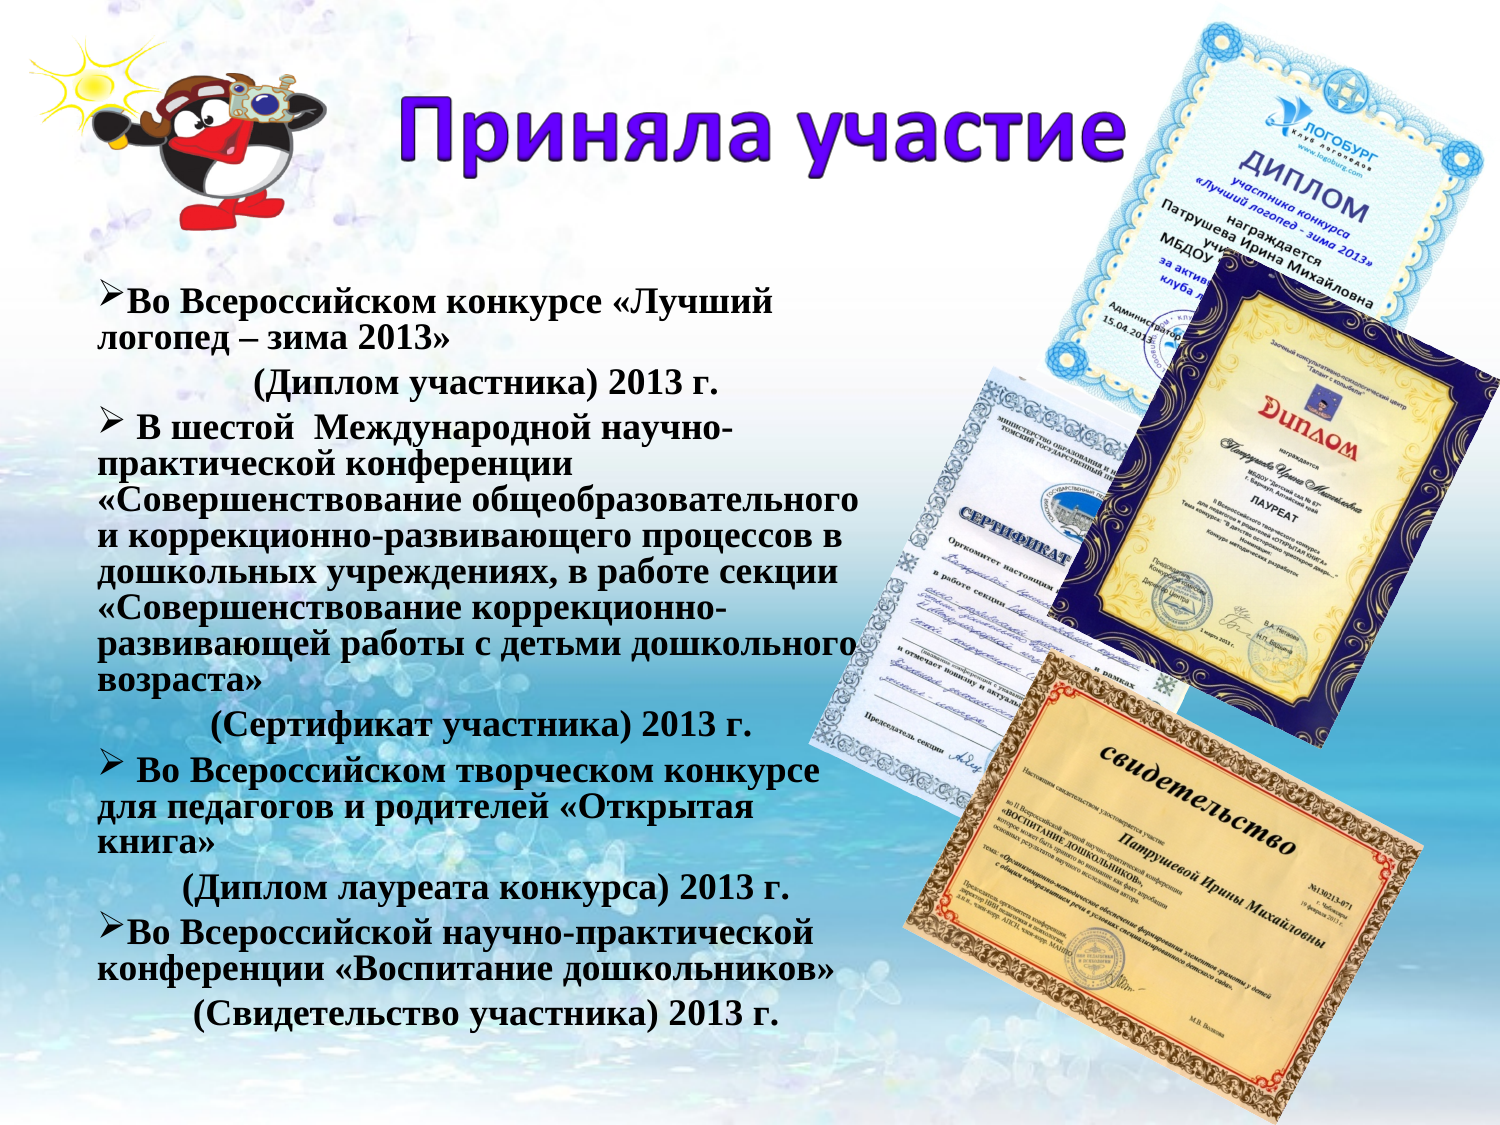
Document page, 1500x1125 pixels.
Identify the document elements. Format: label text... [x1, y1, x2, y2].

text_box Во Всероссийском конкурсе «Лучший логопед – зима 2013» (Диплом участника) 2013 г. В шестой Международной научно-практической конференции «Совершенствование общеобразовательного и коррекционно-развивающего процессов в дошкольных учреждениях, в работе секции «Совершенствование коррекционно-развивающей работы с детьми дошкольного возраста» (Сертификат участника) 2013 г. Во Всероссийском творческом конкурсе для педагогов и родителей «Открытая книга» (Диплом лауреата конкурса) 2013 г. Во Всероссийской научно-практической конференции «Воспитание дошкольников» (Свидетельство участника) 2013 г. [82, 233, 891, 1125]
picture [0, 0, 1500, 1125]
